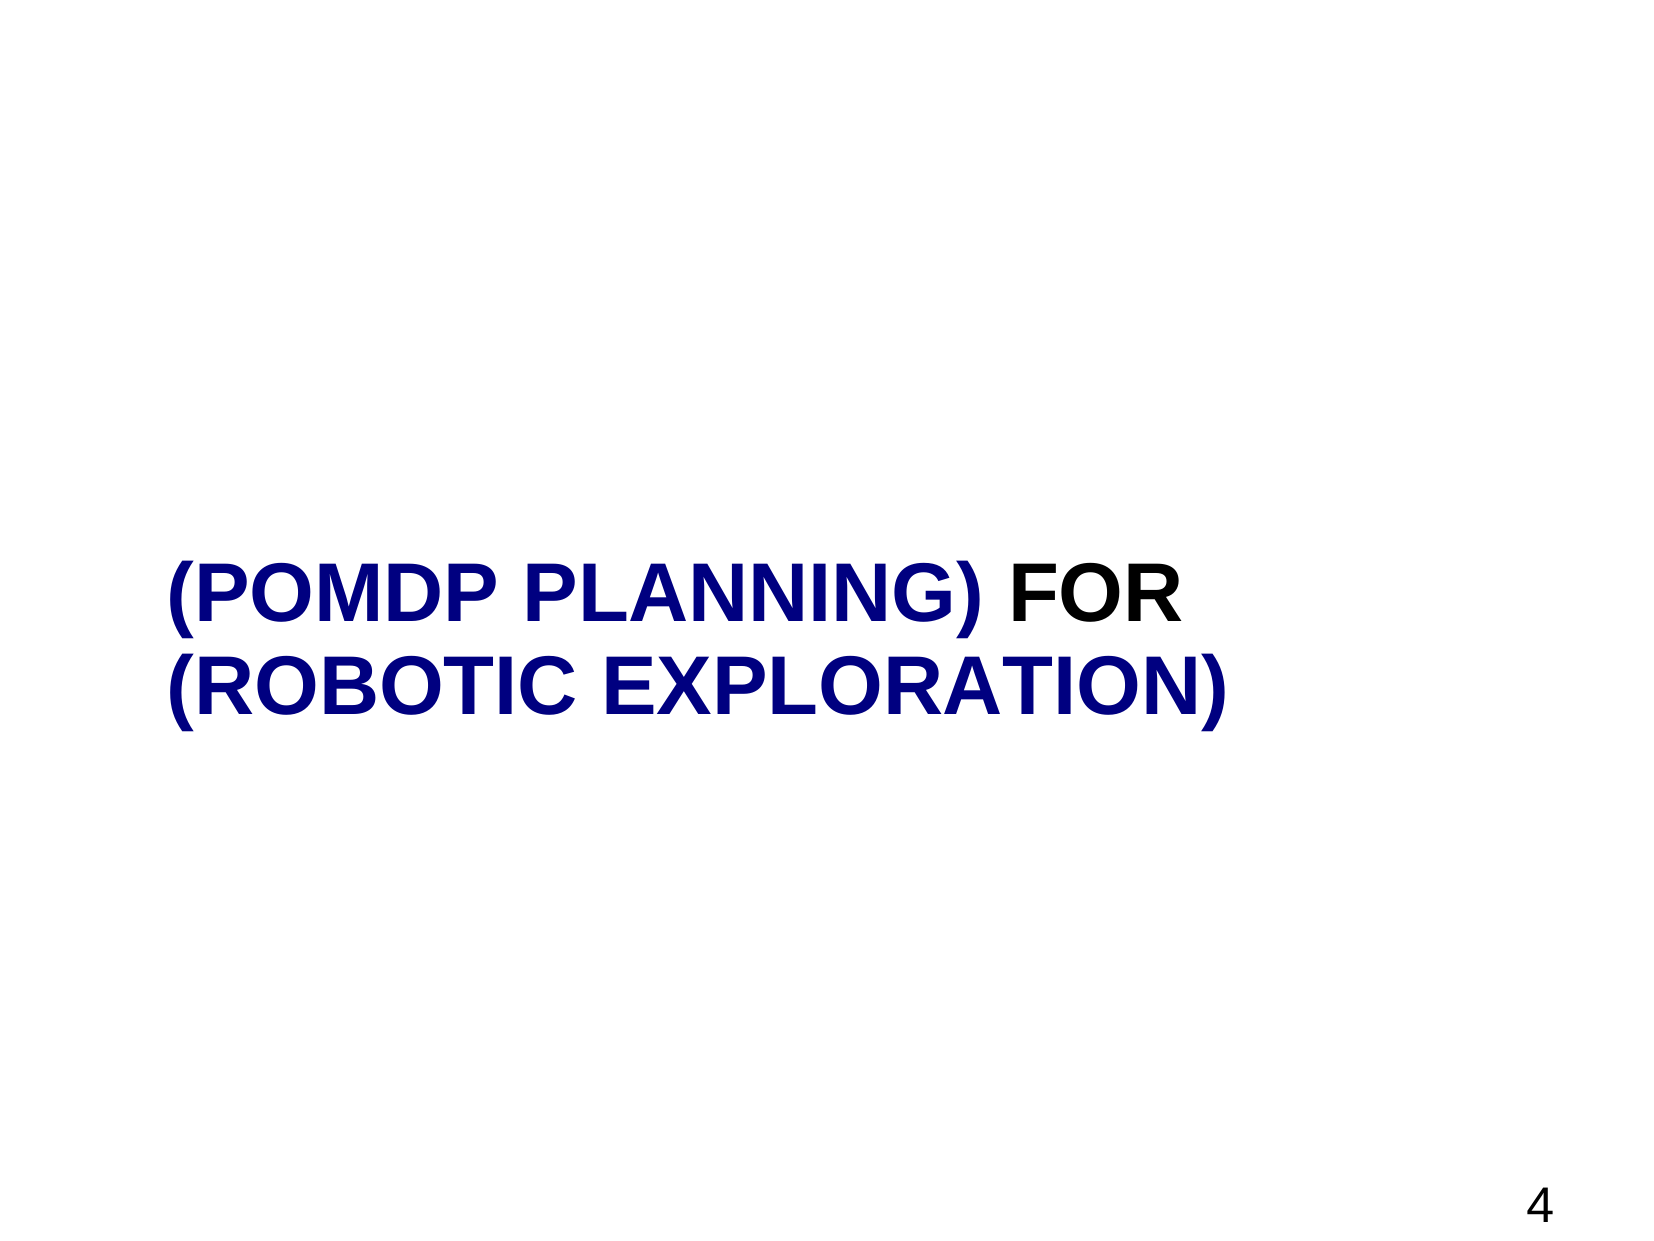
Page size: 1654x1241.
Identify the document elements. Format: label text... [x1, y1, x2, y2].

text_box (POMDP PLANNING) FOR (ROBOTIC EXPLORATION) [152, 539, 1245, 741]
